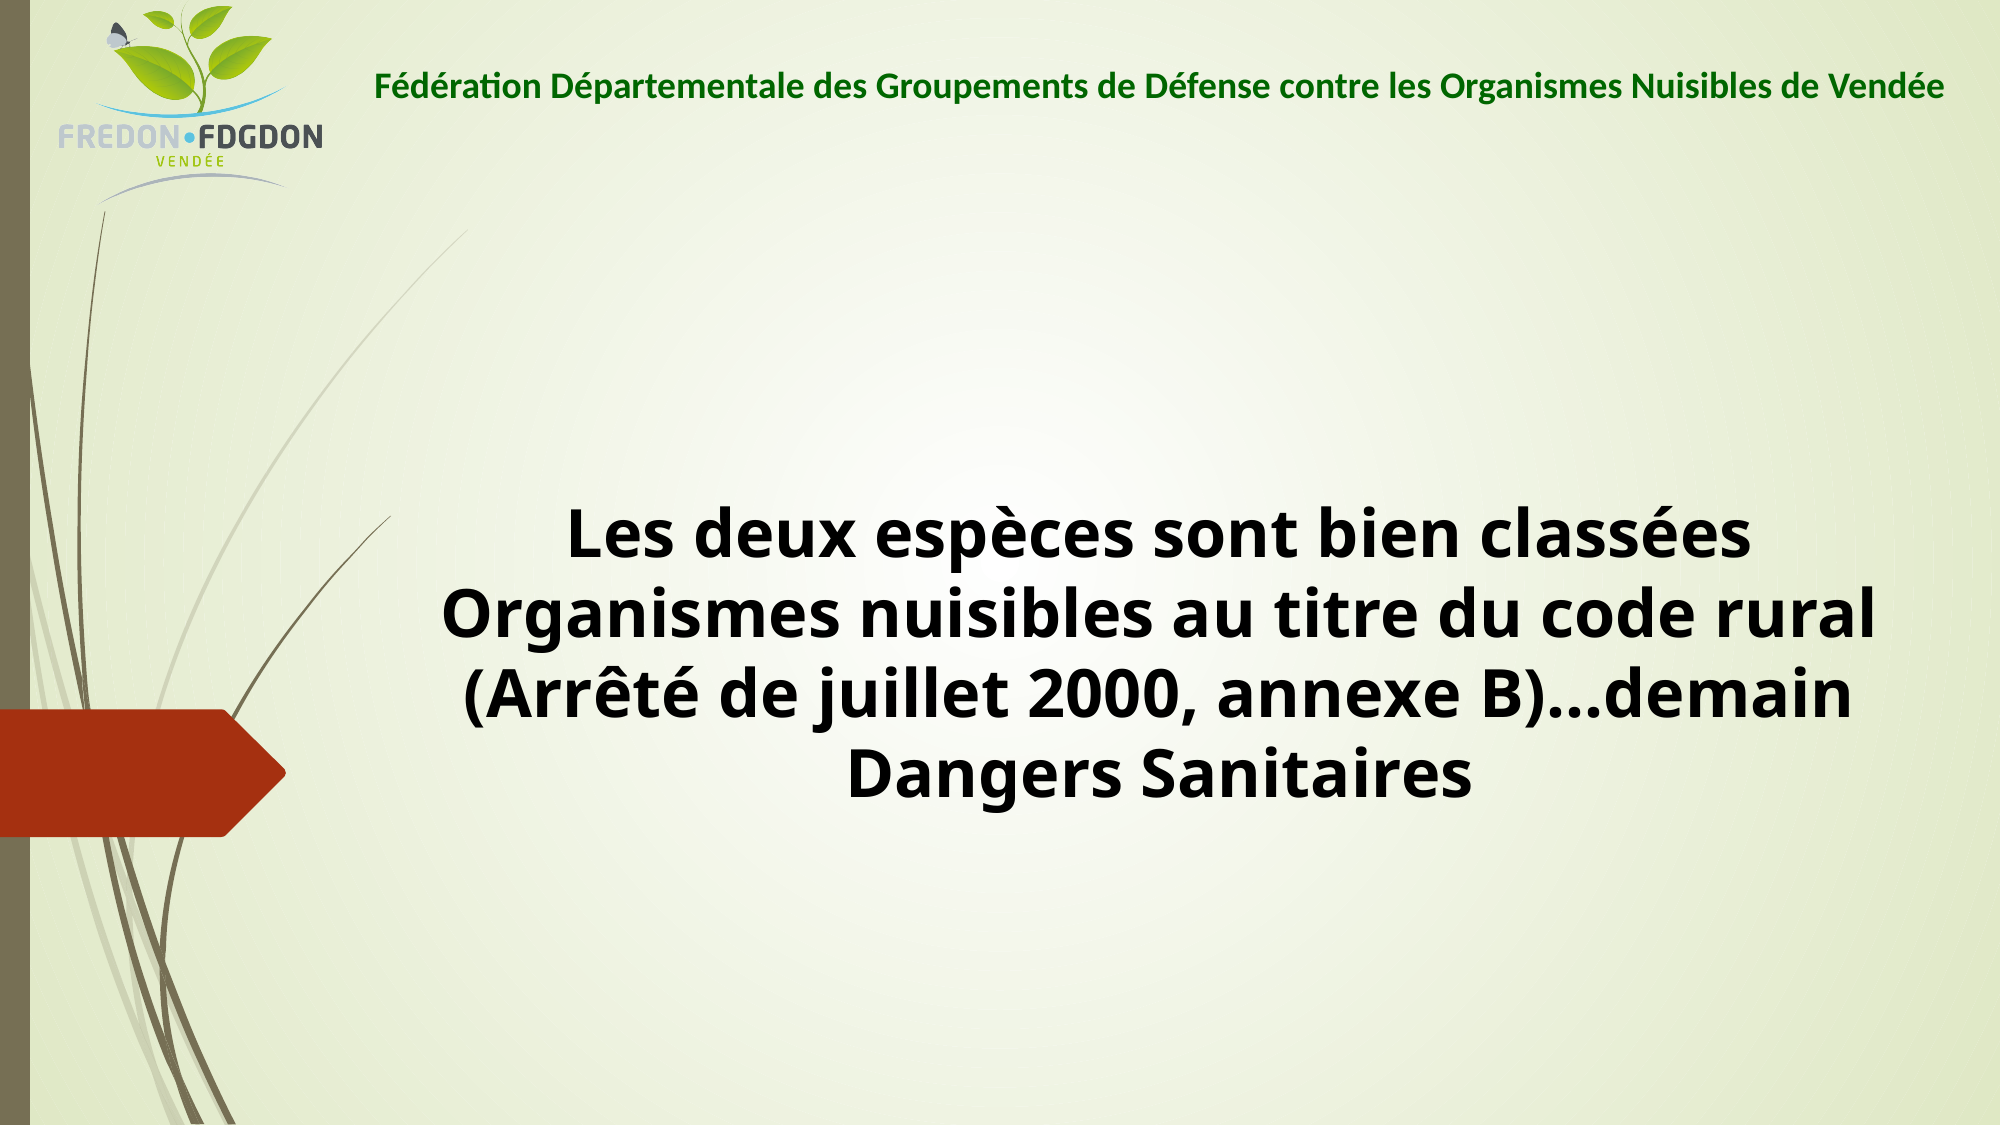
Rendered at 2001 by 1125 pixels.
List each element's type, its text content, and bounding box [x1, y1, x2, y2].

text_box Les deux espèces sont bien classées Organismes nuisibles au titre du code rural (Arrêté de juillet 2000, annexe B)…demain Dangers Sanitaires [375, 483, 1945, 822]
text_box Fédération Départementale des Groupements de Défense contre les Organismes Nuisibles de Vendée [322, 54, 2000, 114]
picture [59, 0, 322, 206]
